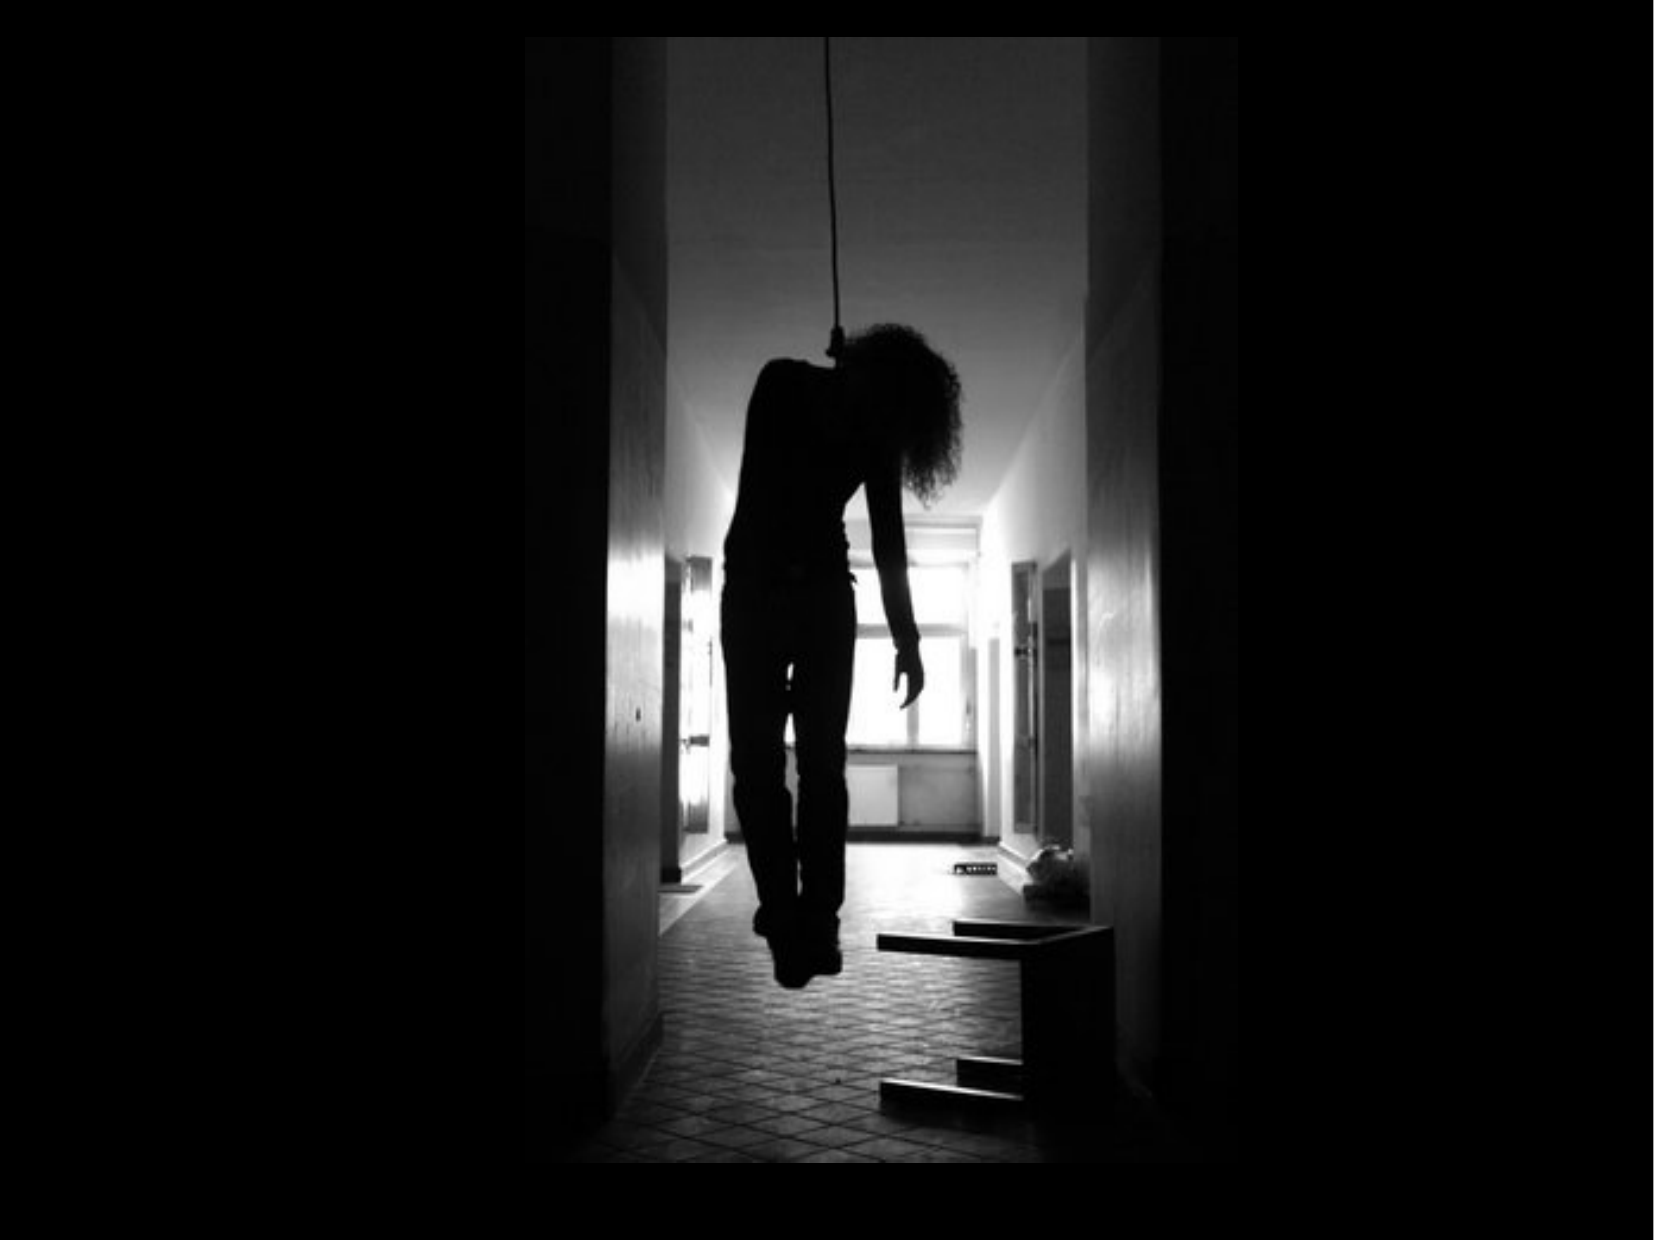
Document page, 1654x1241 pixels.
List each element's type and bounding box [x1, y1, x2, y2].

picture [525, 37, 1238, 1163]
